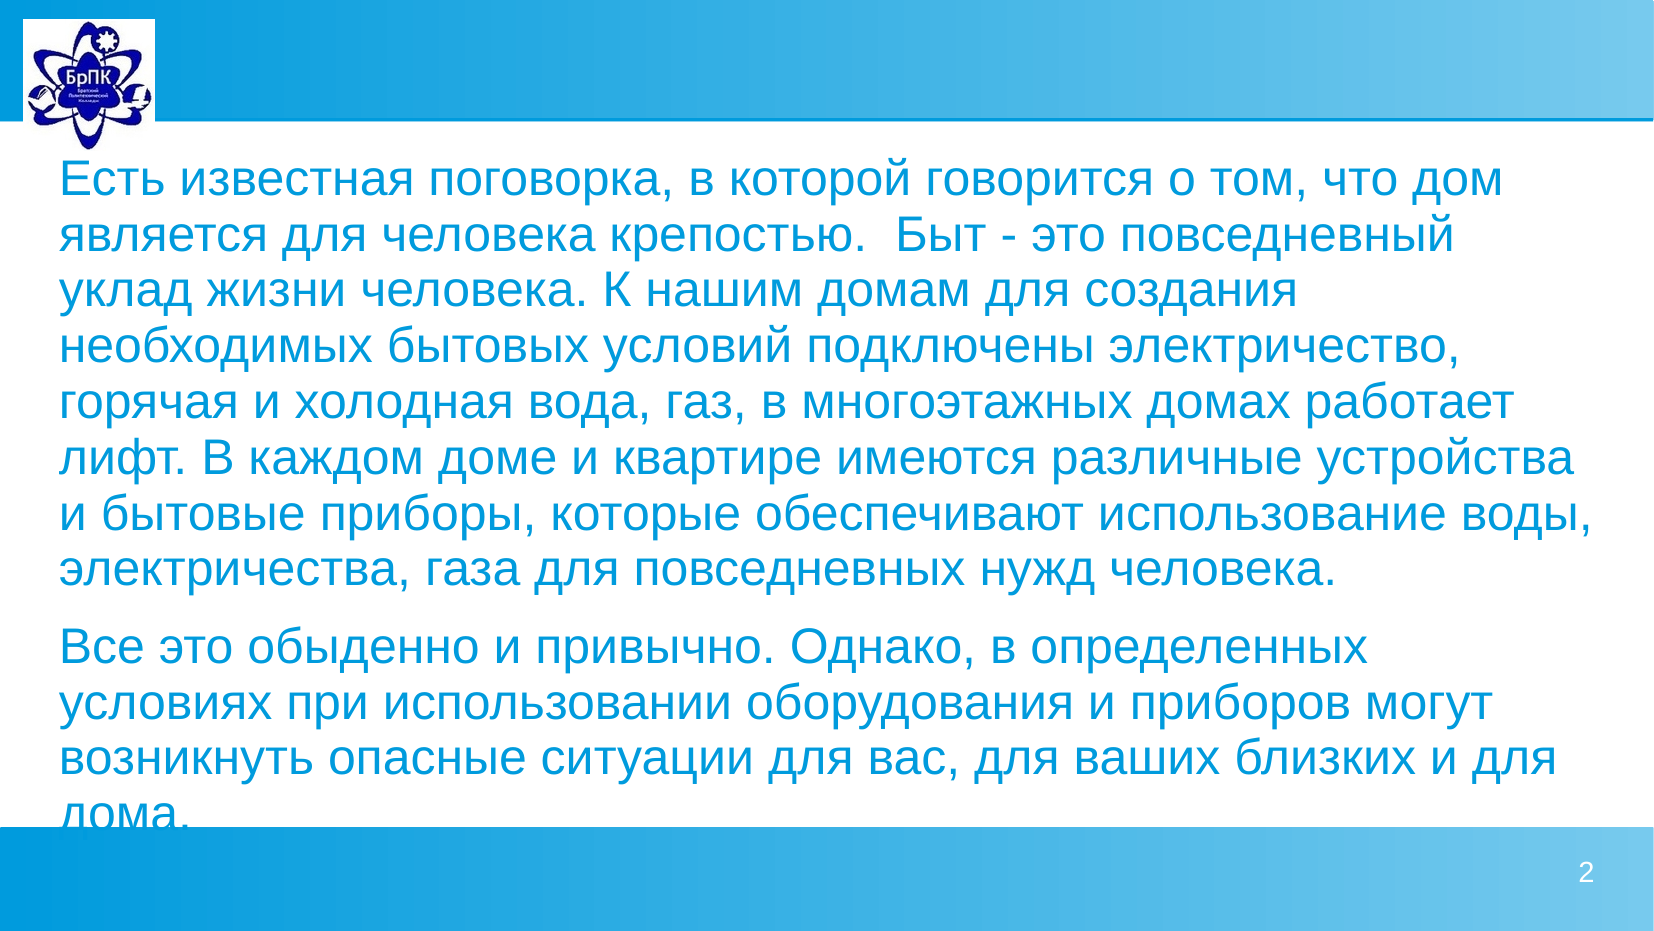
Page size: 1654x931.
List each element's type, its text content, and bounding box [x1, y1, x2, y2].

list Есть известная поговорка, в которой говорится о том, что дом является для человека крепостью. Быт - это повседневный уклад жизни человека. К нашим домам для создания необходимых бытовых условий подключены электричество, горячая и холодная вода, газ, в многоэтажных домах работает лифт. В каждом доме и квартире имеются различные устройства и бытовые приборы, которые обеспечивают использование воды, электричества, газа для повседневных нужд человека. Все это обыденно и привычно. Однако, в определенных условиях при использовании оборудования и приборов могут возникнуть опасные ситуации для вас, для ваших близких и для дома. [59, 150, 1595, 741]
picture [23, 20, 155, 151]
